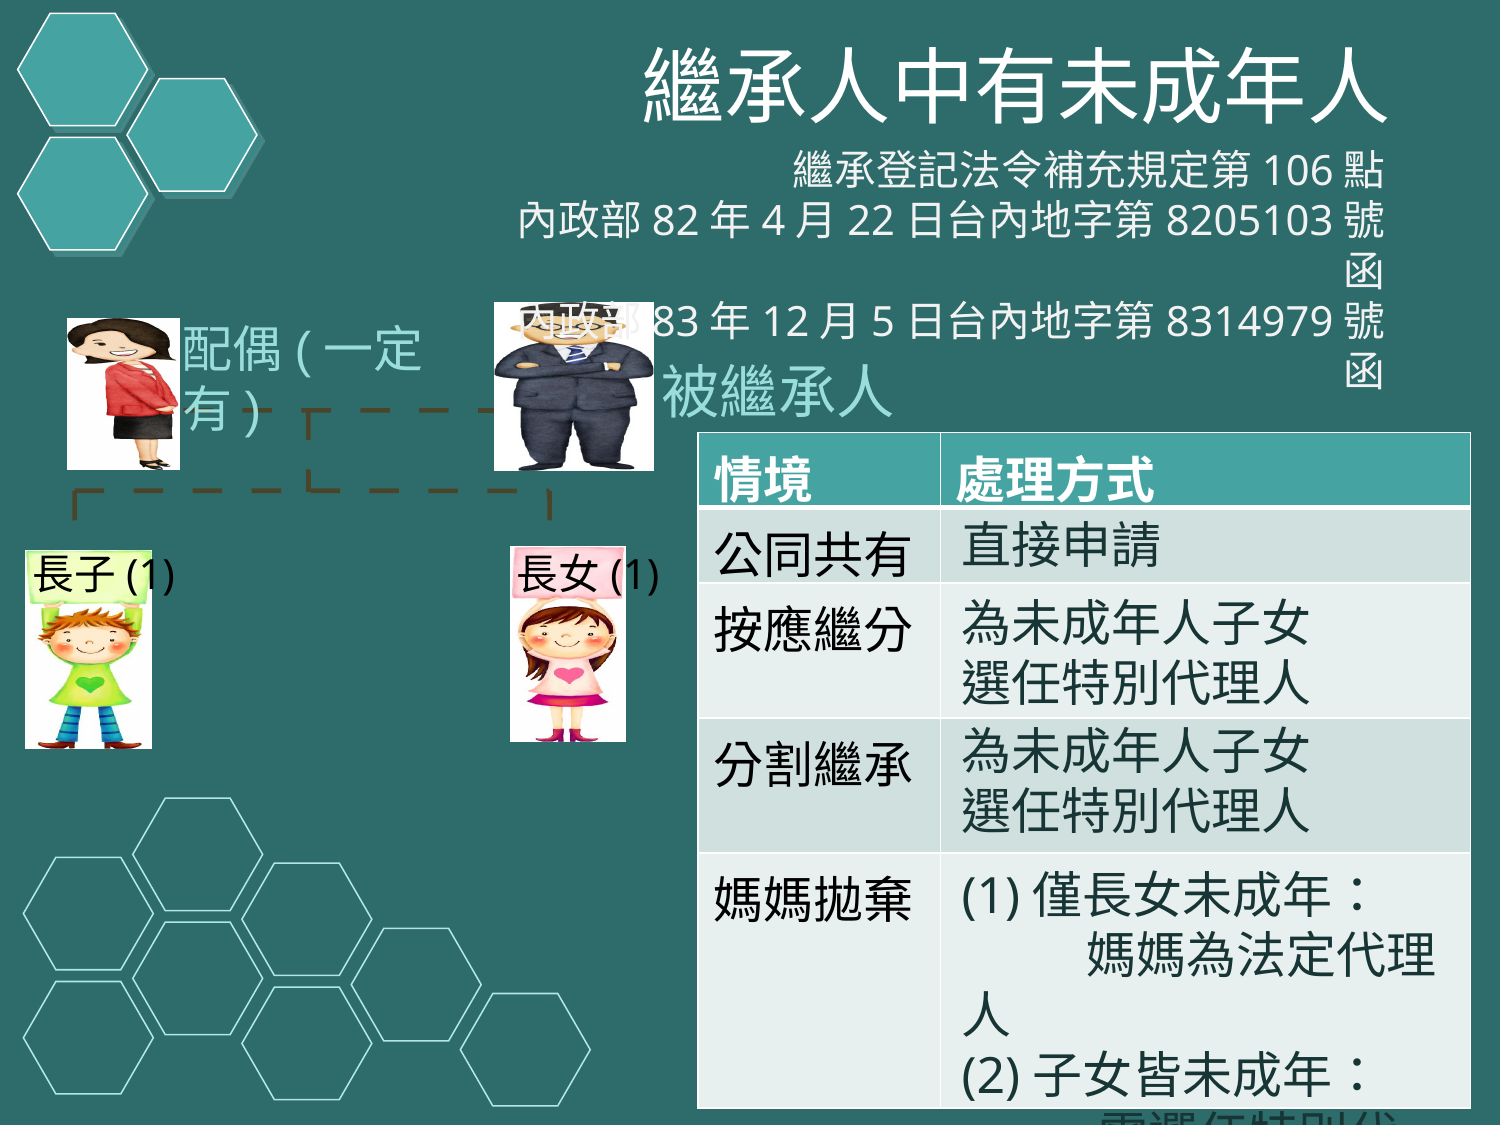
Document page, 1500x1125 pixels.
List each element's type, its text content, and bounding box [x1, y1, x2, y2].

text_box 繼承登記法令補充規定第106點 內政部82年4月22日台內地字第8205103號函 內政部83年12月5日台內地字第8314979號函 [490, 134, 1406, 405]
table_header 情境 [699, 433, 940, 505]
text_box 直接申請 [941, 503, 1344, 581]
table_cell [1344, 510, 1470, 582]
table_cell 媽媽拋棄 [699, 854, 940, 1107]
text_box 為未成年人子女選任特別代理人 [941, 581, 1344, 709]
table_cell 公同共有 [699, 510, 940, 582]
picture [67, 318, 180, 470]
picture [25, 606, 152, 749]
text_box 為未成年人子女選任特別代理人 [941, 709, 1344, 850]
table_cell [941, 719, 1470, 852]
table_cell [1344, 584, 1470, 717]
title 繼承人中有未成年人 [277, 19, 1406, 149]
picture [510, 606, 626, 742]
table_header 處理方式 [941, 433, 1470, 505]
text_box 長子(1) [17, 540, 217, 606]
table_cell 按應繼分 [699, 584, 940, 717]
text_box (1)僅長女未成年： 媽媽為法定代理人 (2)子女皆未成年： 需選任特別代理人 [941, 853, 1467, 1125]
text_box 長女(1) [501, 540, 690, 606]
text_box 配偶(一定有) [162, 307, 499, 448]
table_cell 分割繼承 [699, 719, 940, 852]
picture [494, 405, 654, 471]
text_box 被繼承人 [641, 405, 919, 436]
